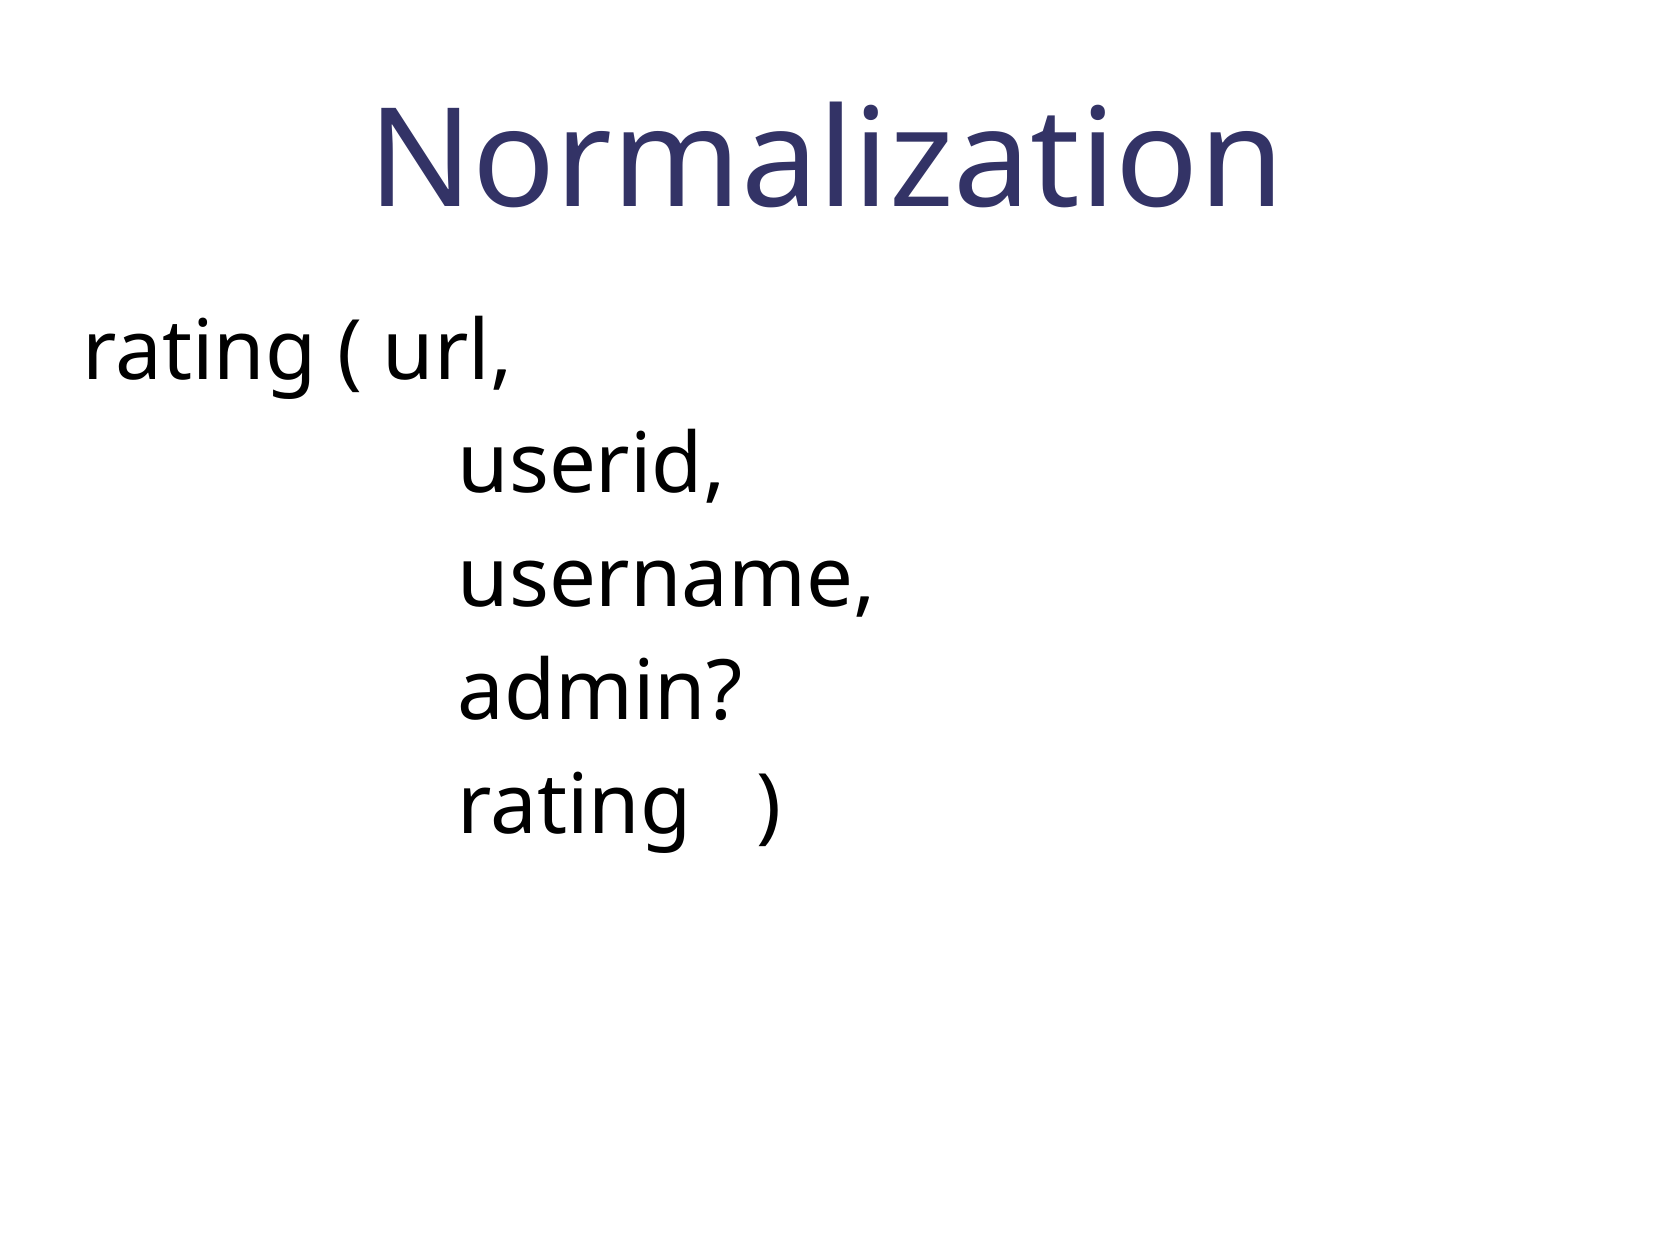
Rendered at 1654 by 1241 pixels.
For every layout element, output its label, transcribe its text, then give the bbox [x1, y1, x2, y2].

subtitle rating ( url, userid, username, admin? rating ) [82, 290, 1571, 1094]
title Normalization [82, 56, 1571, 250]
